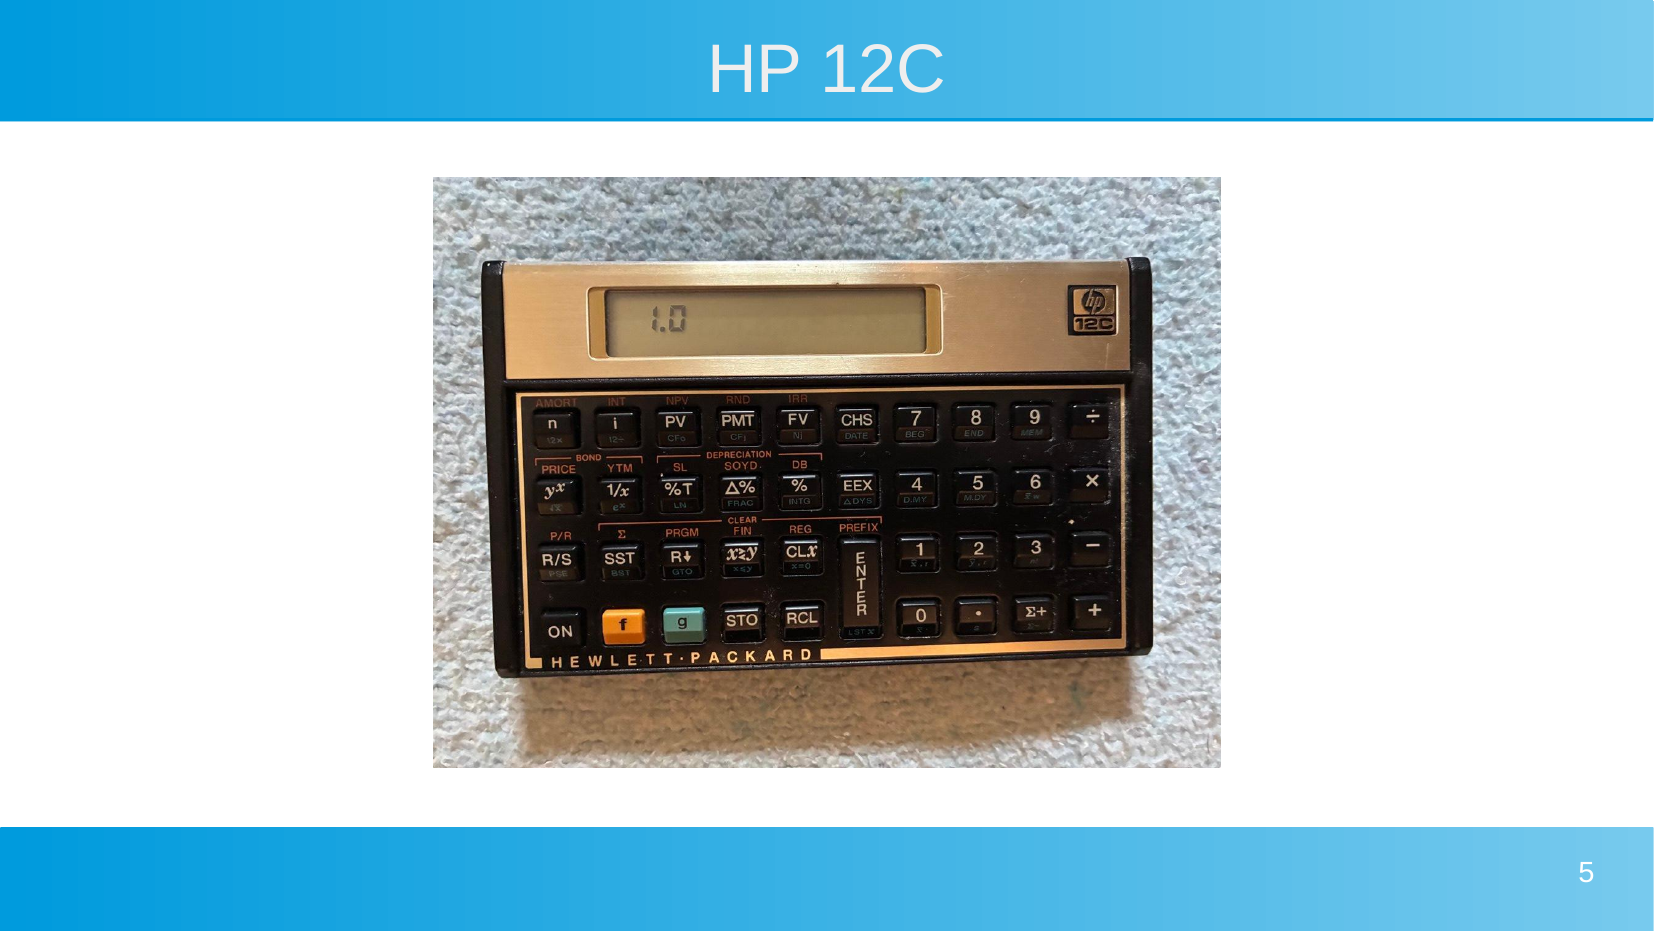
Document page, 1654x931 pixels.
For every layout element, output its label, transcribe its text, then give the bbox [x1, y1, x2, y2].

picture [433, 177, 1221, 768]
title HP 12C [59, 29, 1595, 108]
